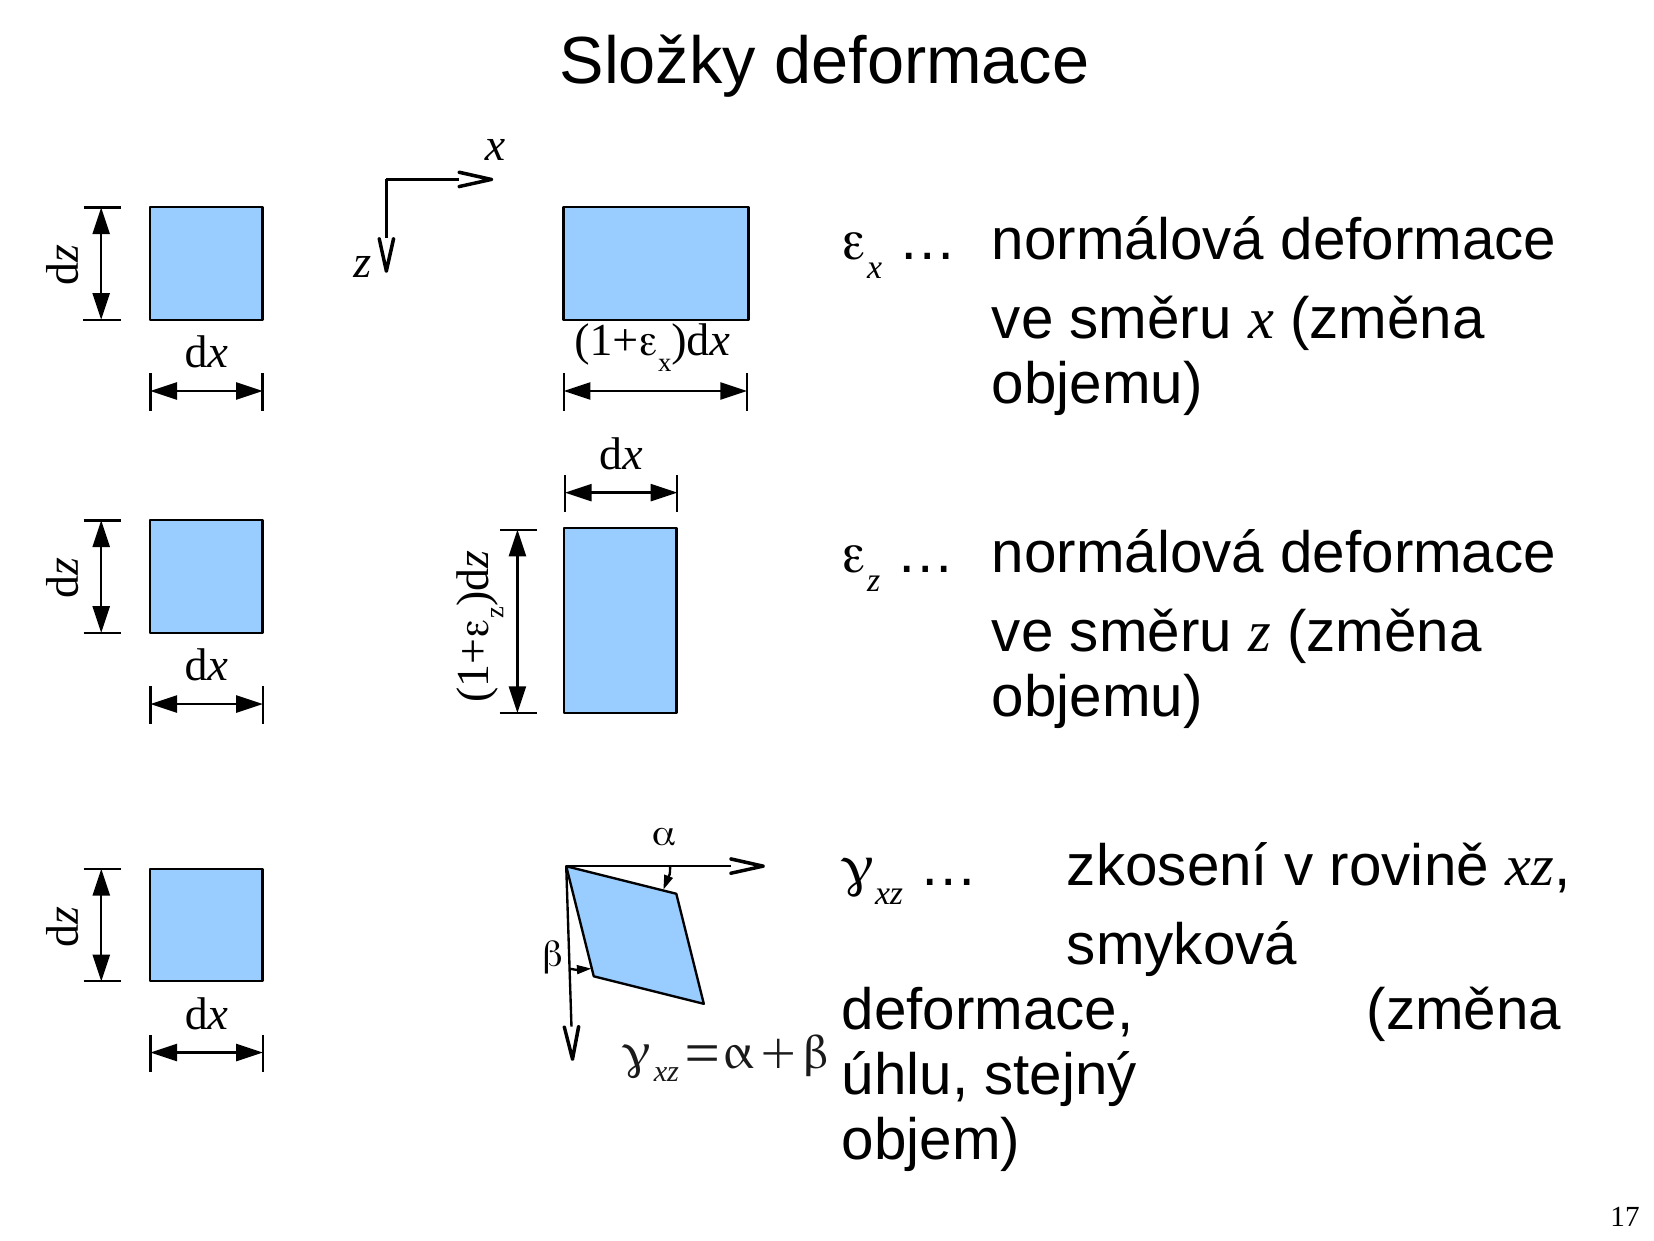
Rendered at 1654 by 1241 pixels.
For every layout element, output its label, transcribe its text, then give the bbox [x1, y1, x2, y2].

text_box (1+ex)dx [559, 307, 746, 392]
text_box x [470, 112, 526, 198]
text_box [564, 528, 677, 714]
text_box dx [584, 421, 658, 492]
text_box [150, 520, 263, 633]
text_box b [527, 933, 593, 997]
text_box dx [169, 981, 243, 1052]
chart [600, 1024, 827, 1088]
text_box ex … normálová deformace ve směru x (změna objemu) [827, 199, 1619, 447]
text_box z [338, 228, 394, 314]
text_box dx [169, 632, 243, 703]
text_box x [470, 177, 480, 182]
text_box [566, 866, 704, 1004]
text_box gxz … zkosení v rovině xz, smyková deformace, (změna úhlu, stejný objem) [827, 825, 1619, 1146]
text_box ez … normálová deformace ve směru z (změna objemu) [827, 512, 1619, 760]
text_box a [637, 812, 703, 877]
title Složky deformace [37, 8, 1613, 113]
text_box (1+ez)dz [440, 535, 524, 718]
text_box dz [29, 891, 101, 962]
text_box [150, 868, 263, 982]
text_box [149, 207, 263, 320]
text_box dx [169, 319, 243, 390]
text_box dz [29, 229, 101, 301]
text_box dz [29, 543, 101, 614]
text_box [563, 207, 749, 320]
